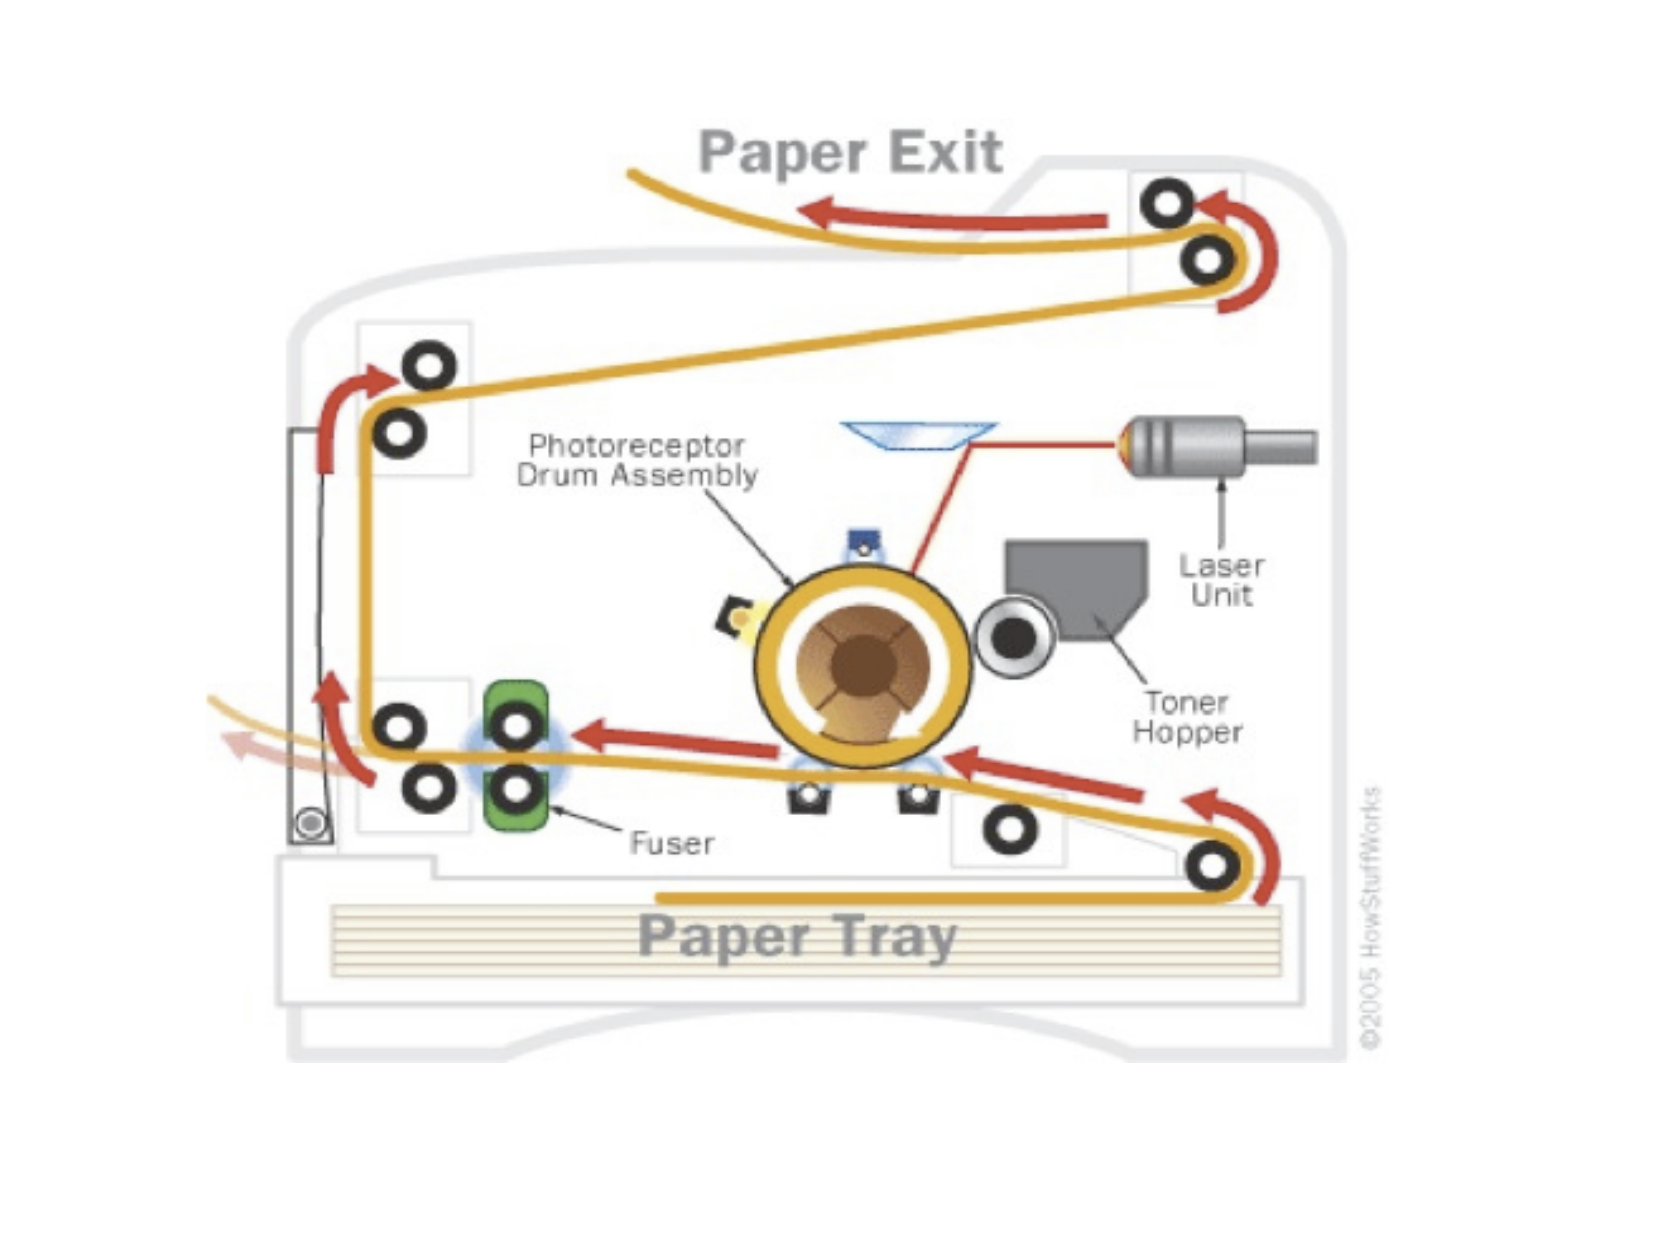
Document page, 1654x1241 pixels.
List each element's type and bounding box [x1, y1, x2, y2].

picture [206, 118, 1388, 1063]
